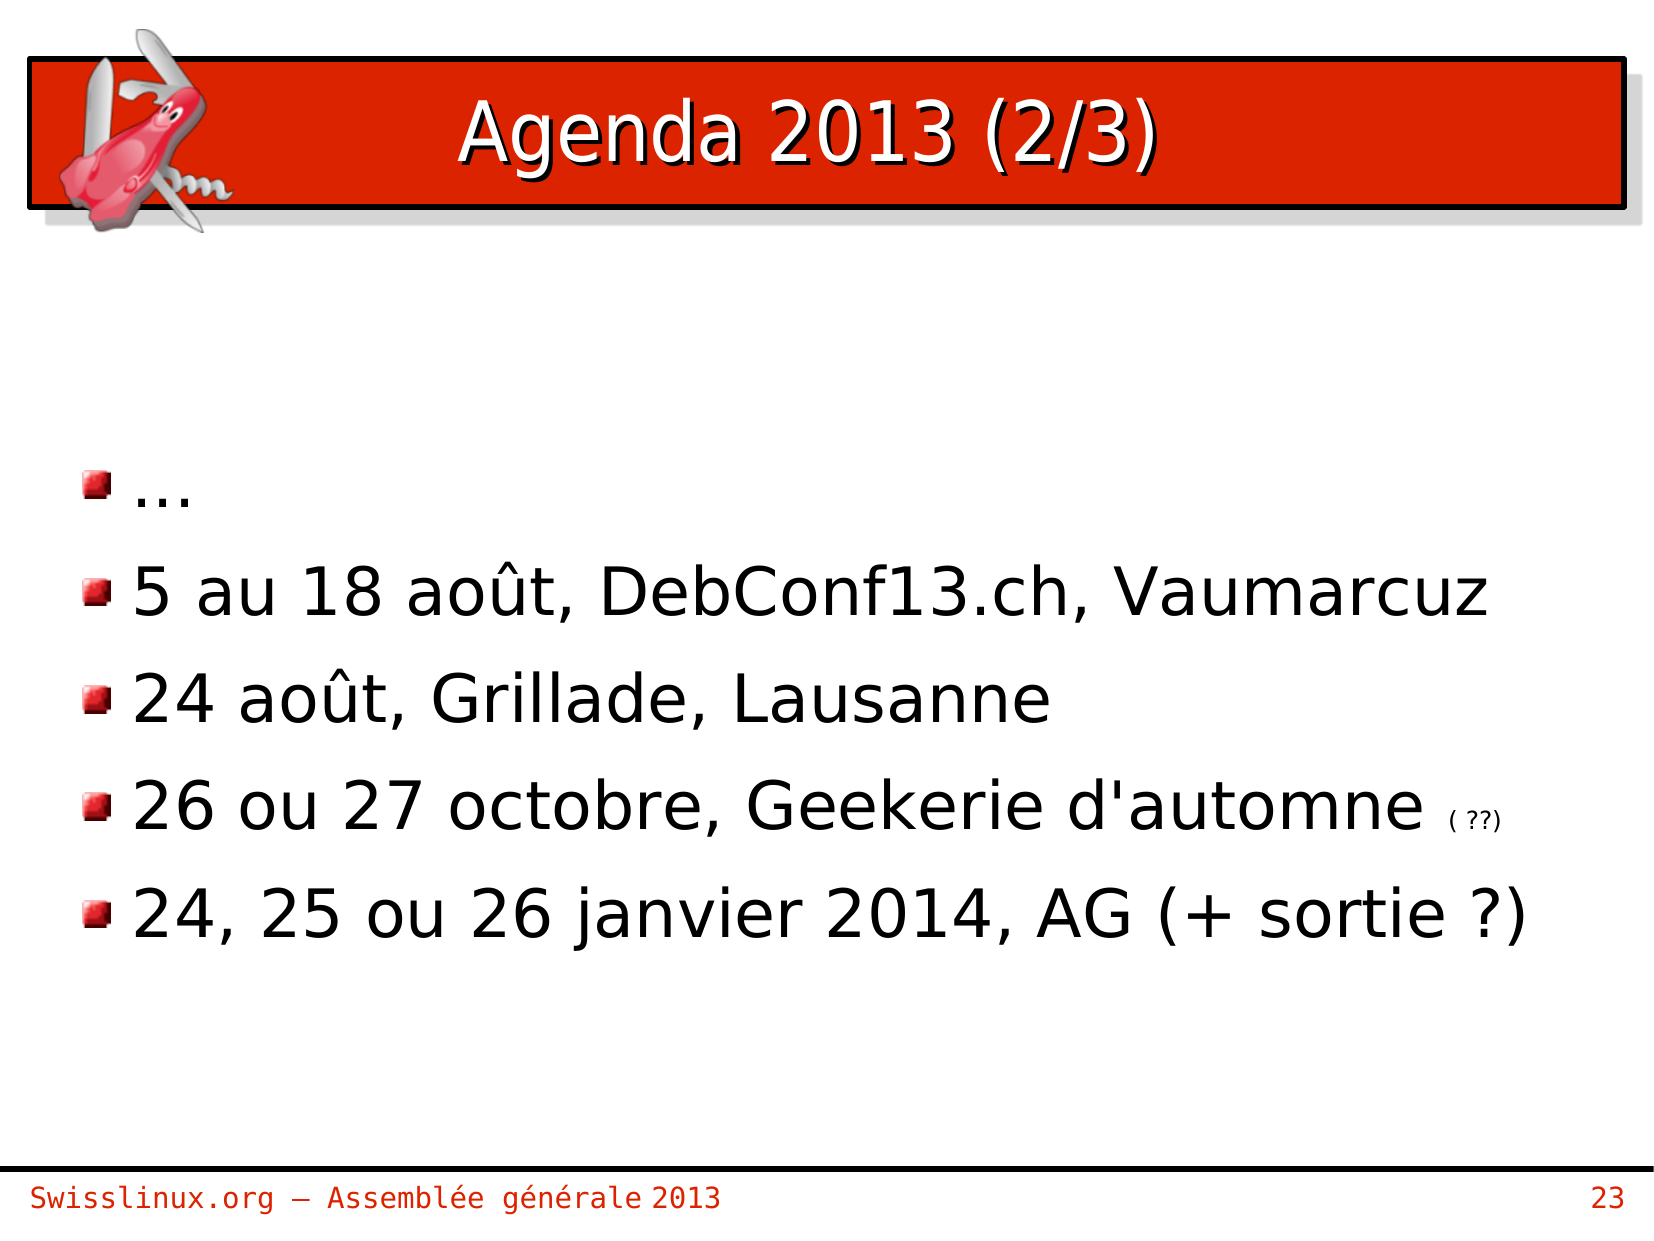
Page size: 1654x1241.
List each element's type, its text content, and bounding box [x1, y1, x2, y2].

list ... 5 au 18 août, DebConf13.ch, Vaumarcuz 24 août, Grillade, Lausanne 26 ou 27 octobre, Geekerie d'automne ( ??) 24, 25 ou 26 janvier 2014, AG (+ sortie ?) [82, 297, 1571, 1102]
title Agenda 2013 (2/3) [23, 84, 1595, 182]
picture [59, 182, 234, 233]
picture [59, 29, 234, 84]
